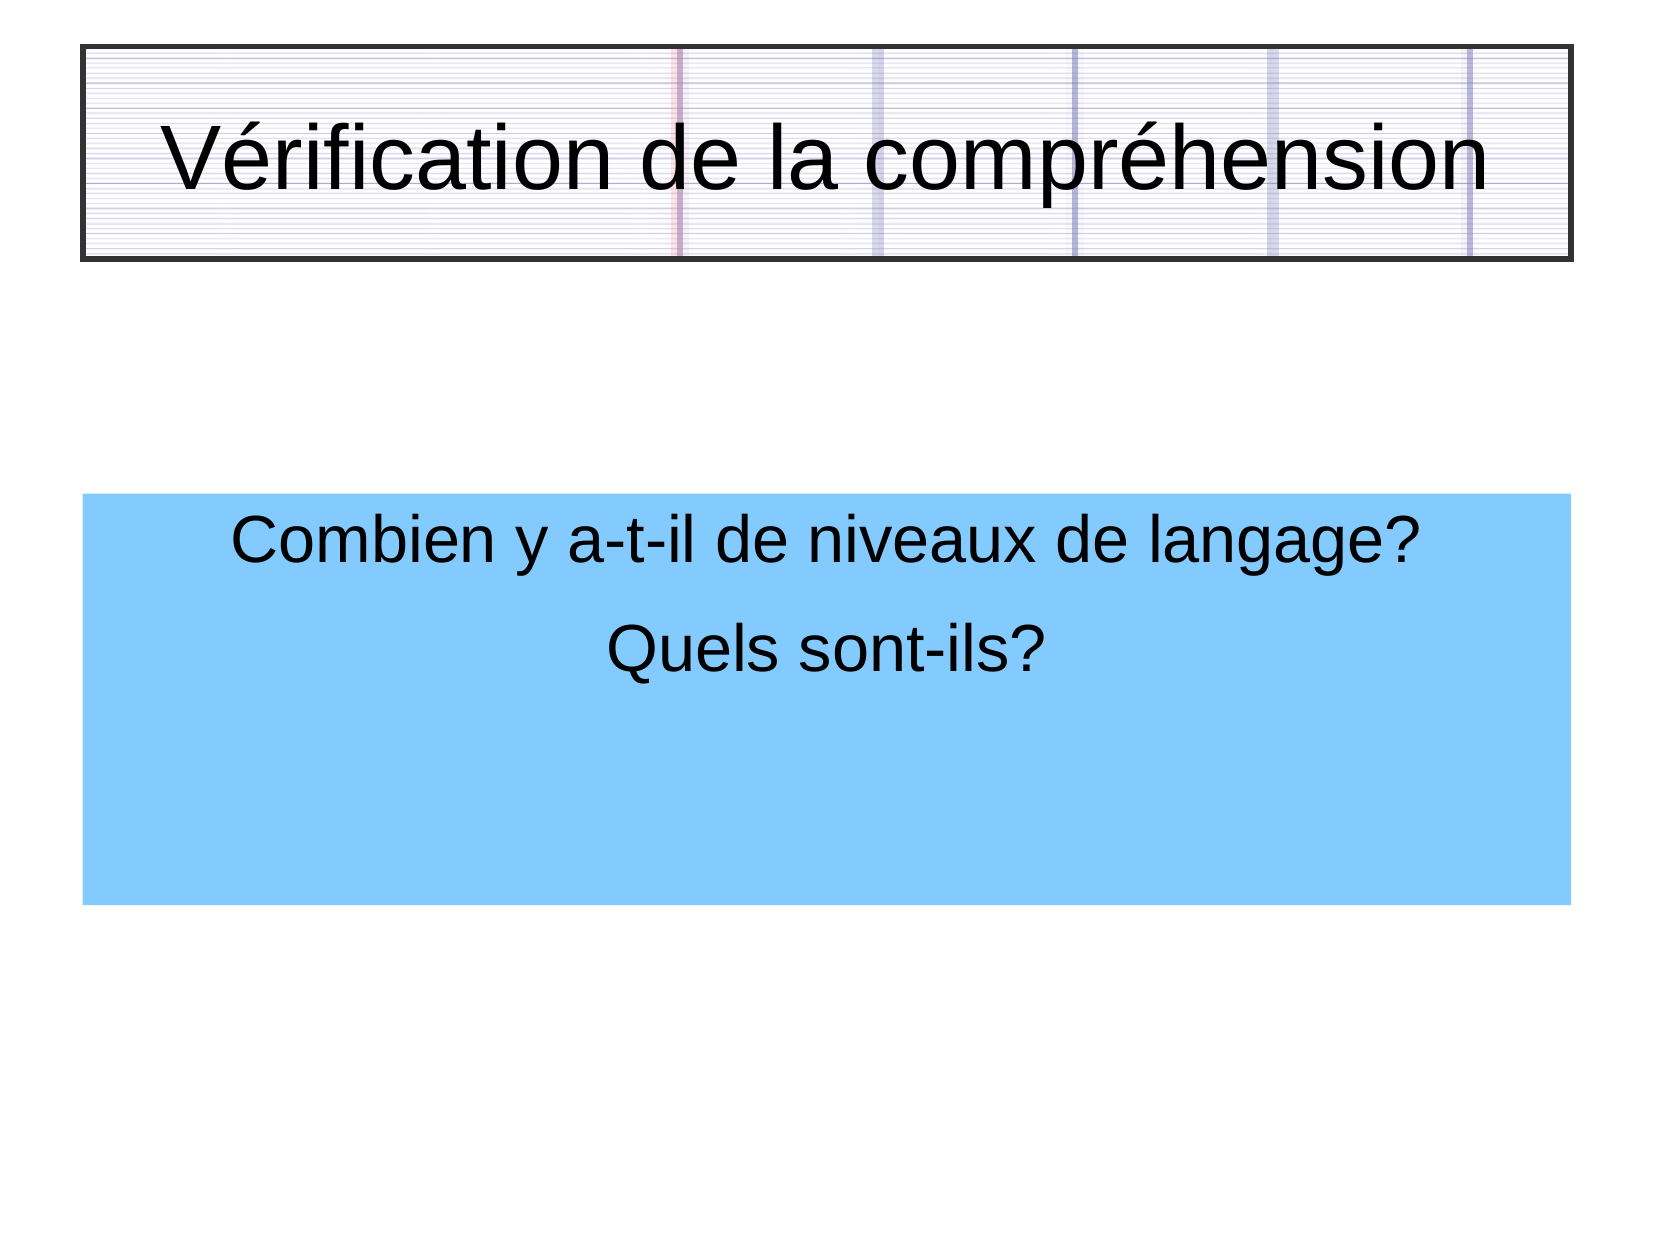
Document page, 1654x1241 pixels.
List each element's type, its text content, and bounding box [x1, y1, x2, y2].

subtitle Combien y a-t-il de niveaux de langage? Quels sont-ils? [82, 493, 1571, 906]
title Vérification de la compréhension [82, 46, 1571, 260]
